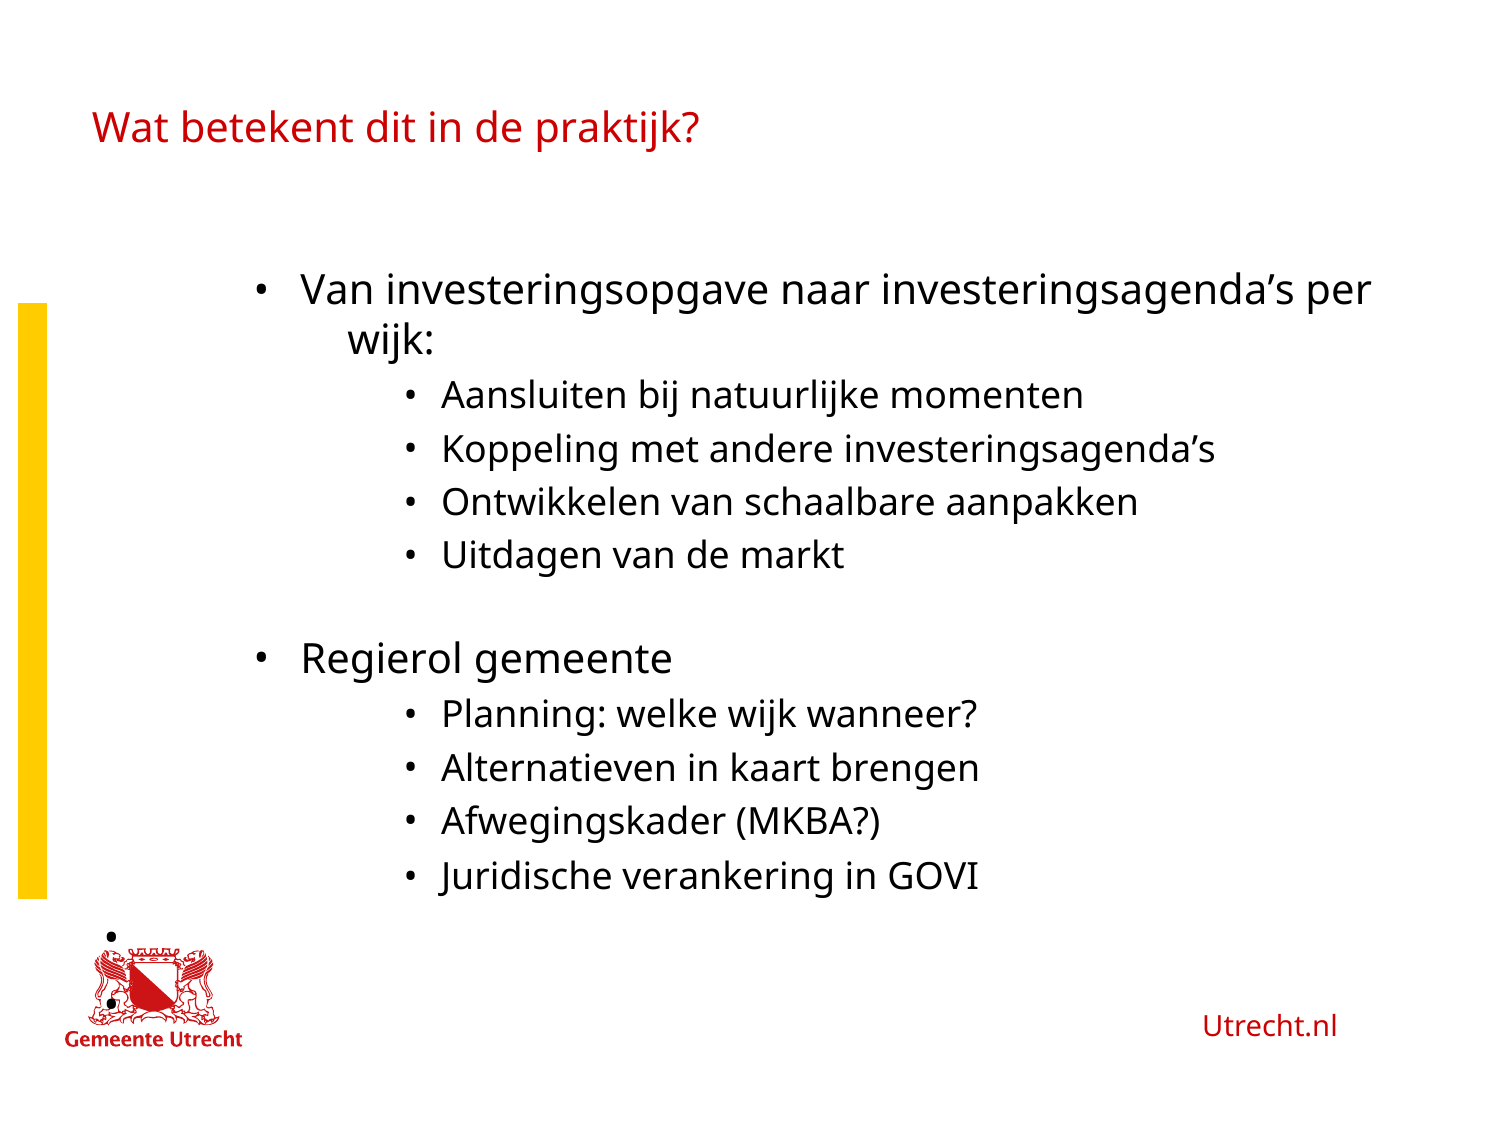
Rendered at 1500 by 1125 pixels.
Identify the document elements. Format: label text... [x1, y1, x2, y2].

list Van investeringsopgave naar investeringsagenda’s per wijk: Aansluiten bij natuurlijke momenten Koppeling met andere investeringsagenda’s Ontwikkelen van schaalbare aanpakken Uitdagen van de markt Regierol gemeente Planning: welke wijk wanneer? Alternatieven in kaart brengen Afwegingskader (MKBA?) Juridische verankering in GOVI [88, 255, 1439, 976]
title Wat betekent dit in de praktijk? [76, 54, 1427, 197]
